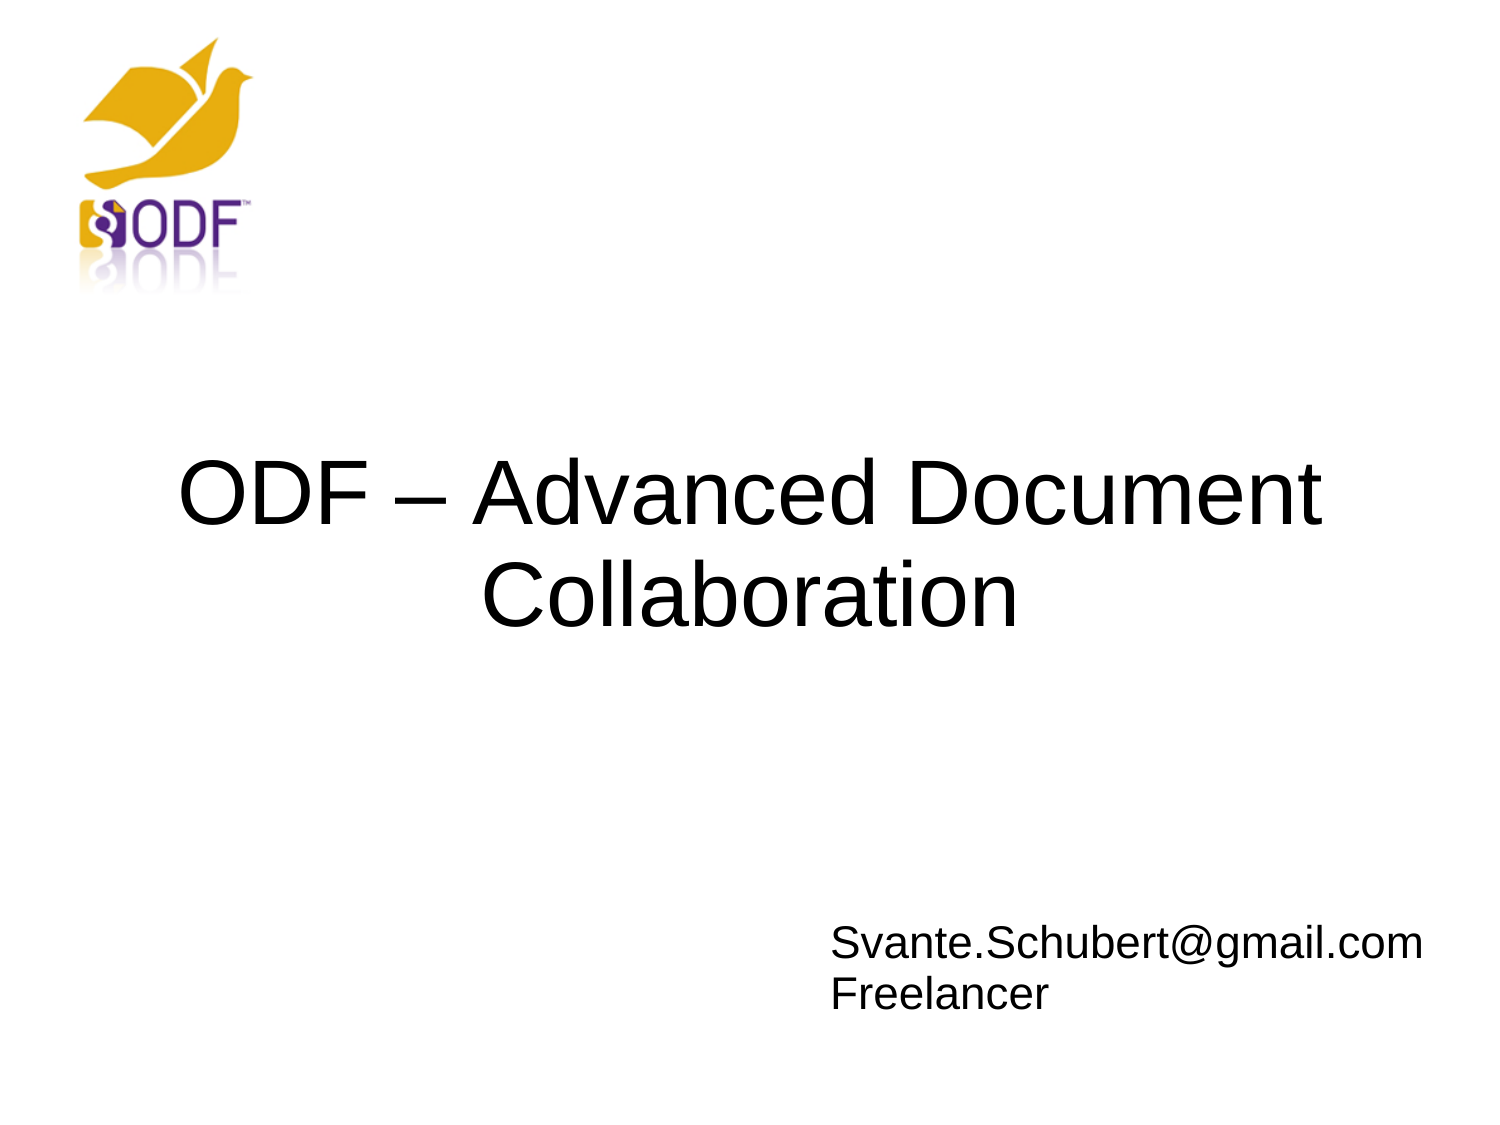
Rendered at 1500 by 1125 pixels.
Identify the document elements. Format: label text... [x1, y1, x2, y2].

text_box Svante.Schubert@gmail.com Freelancer [815, 909, 1452, 1076]
title ODF – Advanced Document Collaboration [110, 441, 1392, 647]
picture [57, 35, 271, 350]
